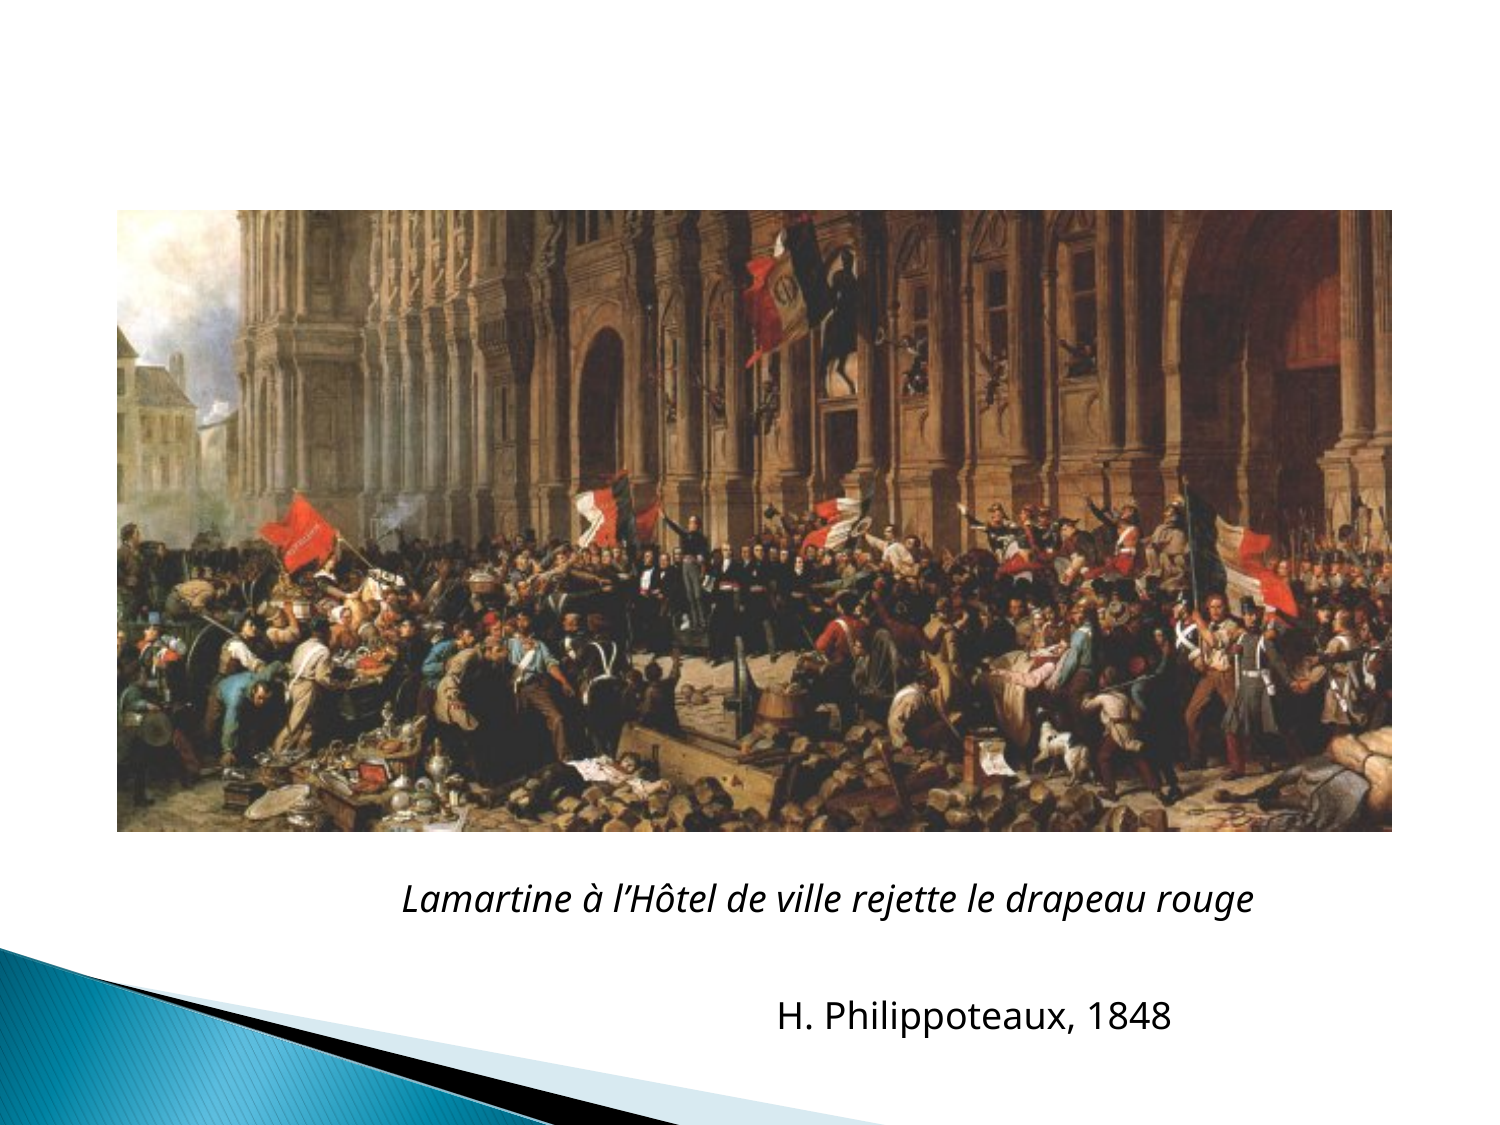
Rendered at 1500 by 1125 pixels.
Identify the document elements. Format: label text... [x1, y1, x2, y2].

text_box Lamartine à l’Hôtel de ville rejette le drapeau rouge [386, 867, 1271, 928]
text_box H. Philippoteaux, 1848 [761, 984, 1188, 1045]
picture [117, 210, 1392, 833]
picture [0, 946, 559, 1125]
